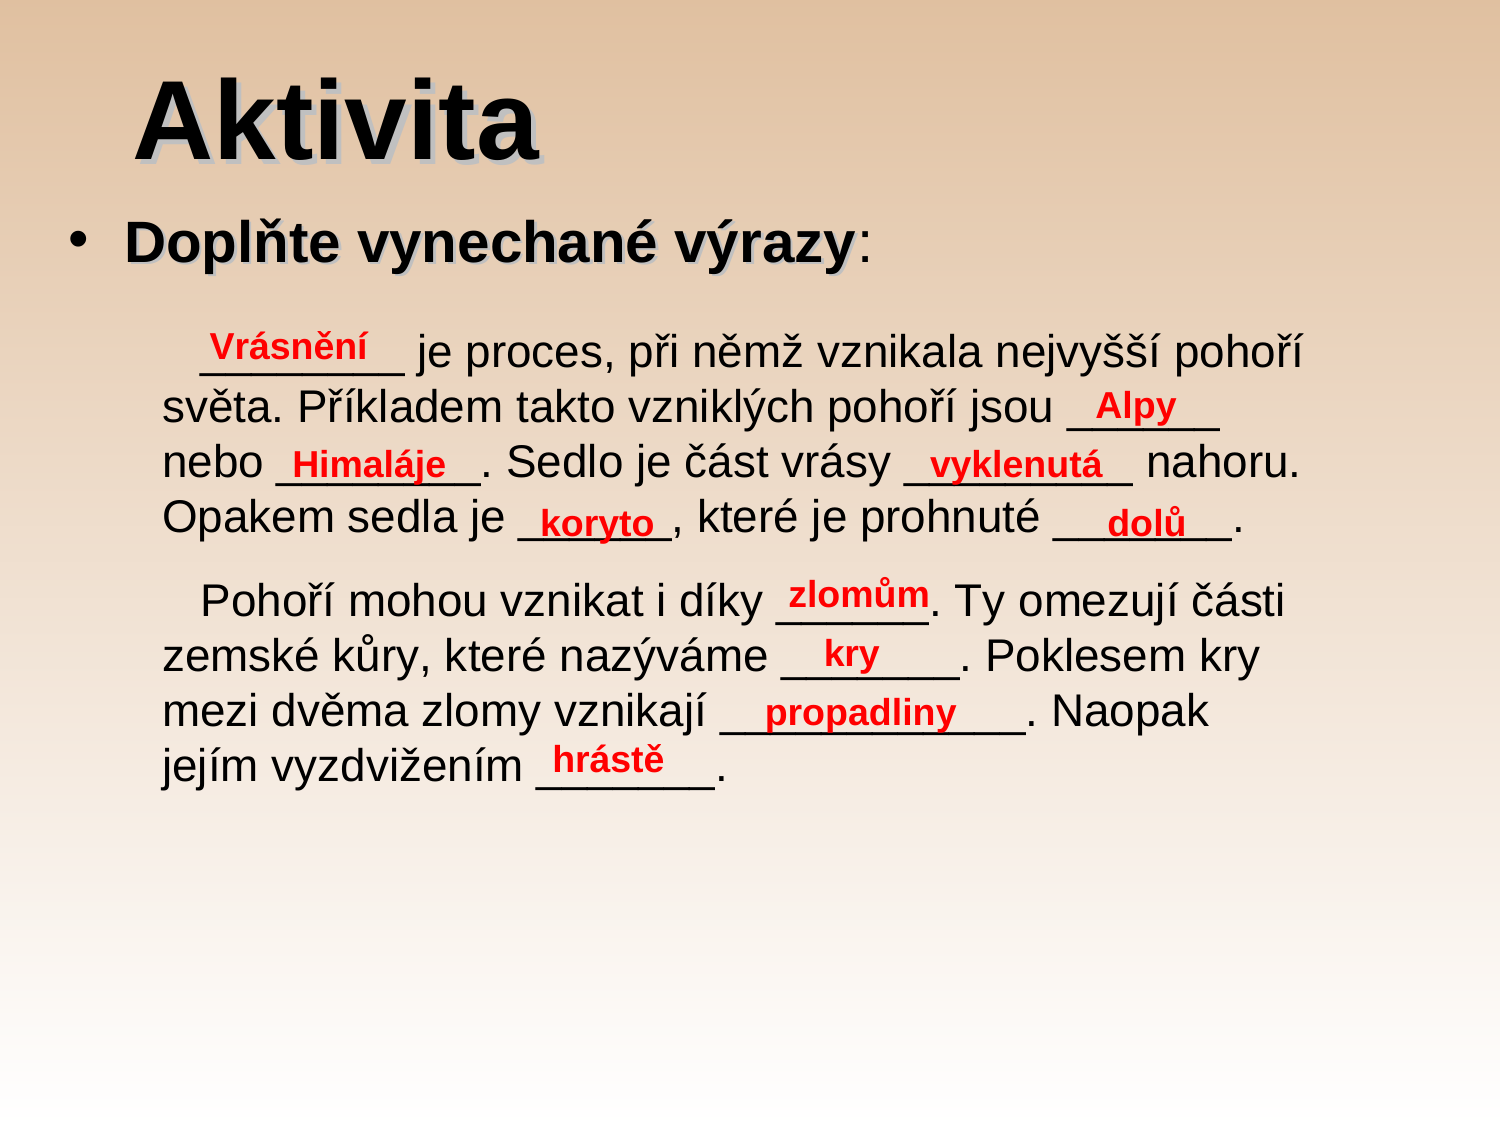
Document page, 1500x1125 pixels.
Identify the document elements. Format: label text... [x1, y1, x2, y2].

text_box Himaláje [277, 432, 479, 493]
text_box vyklenutá [915, 432, 1140, 493]
text_box hrástě [537, 727, 703, 789]
text_box zlomům [773, 562, 951, 623]
text_box kry [809, 621, 916, 680]
text_box ________ je proces, při němž vznikala nejvyšší pohoří světa. Příkladem takto vzniklých pohoří jsou ______ nebo ________. Sedlo je část vrásy _________ nahoru. Opakem sedla je ______, které je prohnuté _______. Pohoří mohou vznikat i díky ______. Ty omezují části zemské kůry, které nazýváme _______. Poklesem kry mezi dvěma zlomy vznikají ____________. Naopak jejím vyzdvižením _______. [147, 314, 1329, 799]
text_box Vrásnění [194, 314, 396, 375]
text_box Alpy [1080, 373, 1211, 434]
text_box propadliny [749, 680, 1010, 742]
text_box dolů [1092, 491, 1223, 553]
list Doplňte vynechané výrazy: [53, 196, 916, 296]
text_box koryto [525, 491, 691, 553]
title Aktivita [75, 39, 597, 190]
